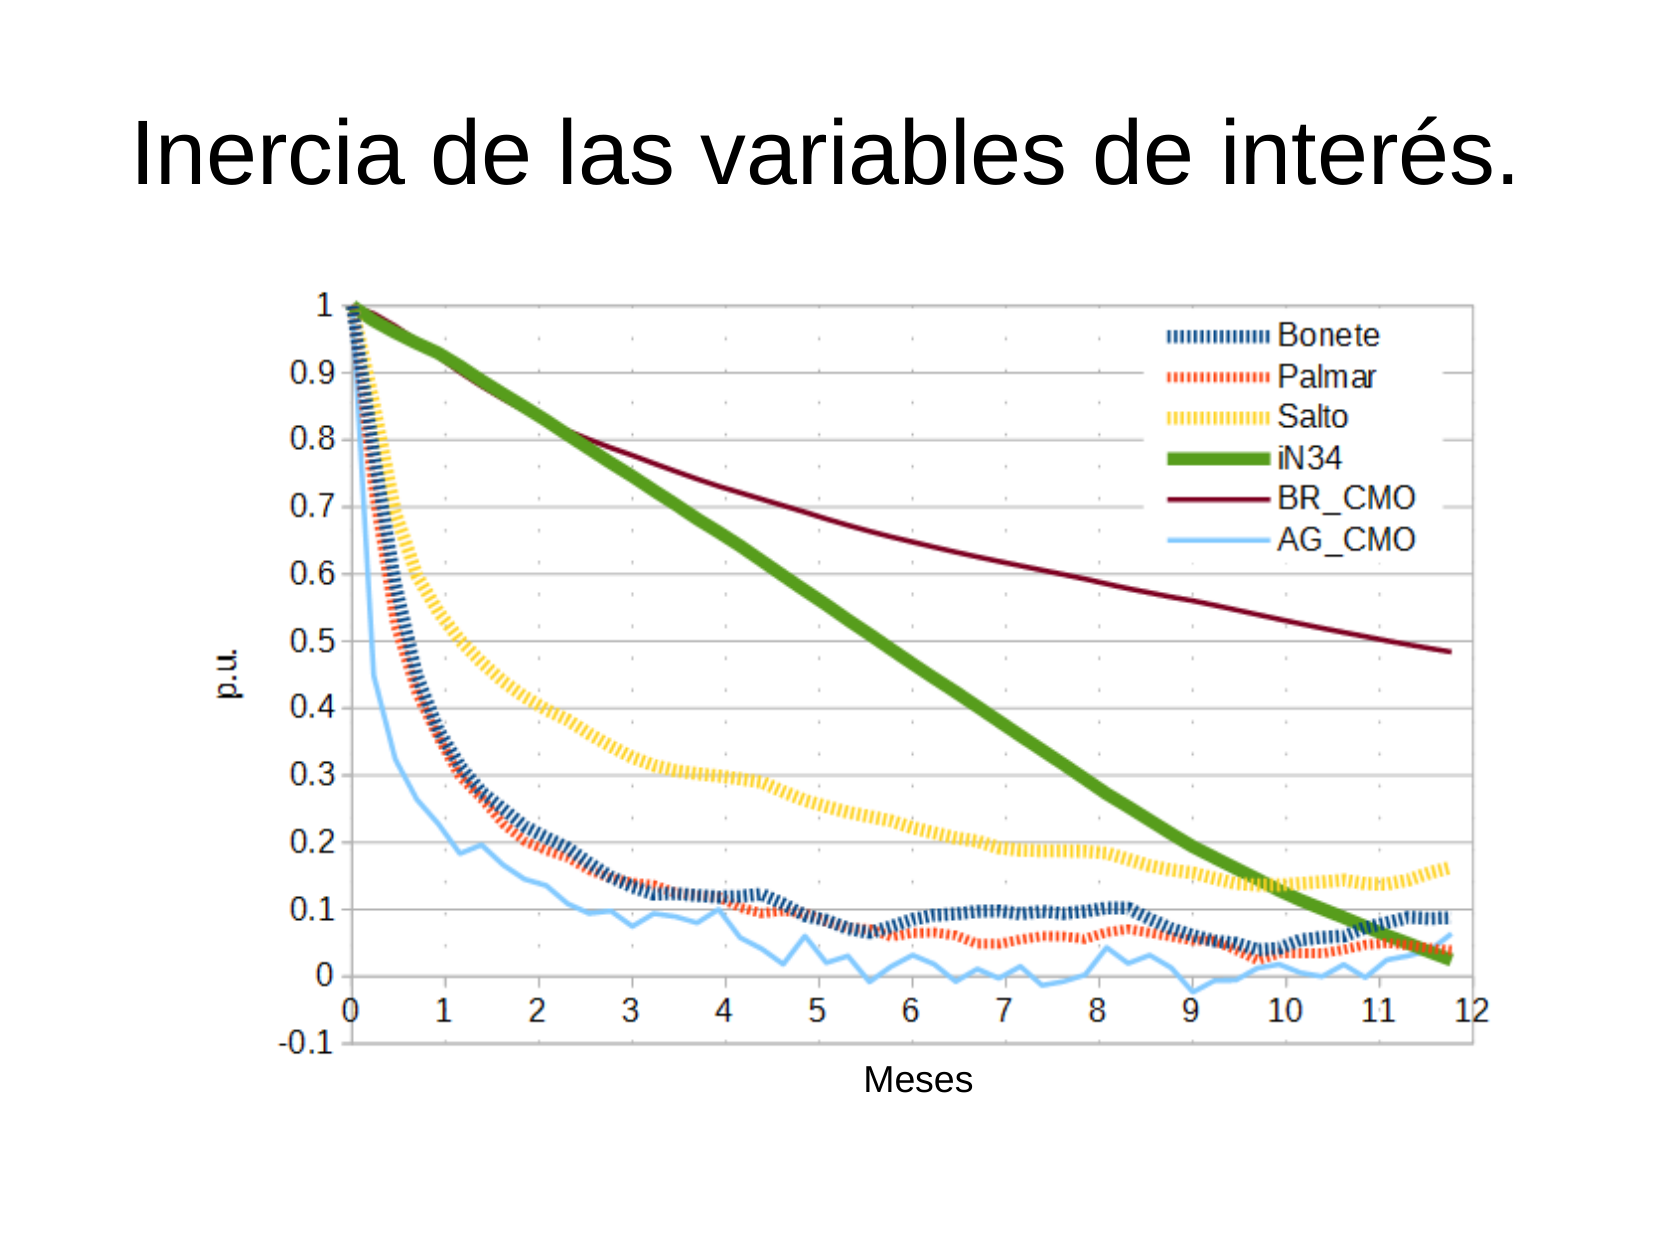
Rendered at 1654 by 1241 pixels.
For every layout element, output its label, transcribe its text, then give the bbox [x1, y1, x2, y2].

title Inercia de las variables de interés. [82, 49, 1571, 257]
picture [177, 271, 1518, 1072]
text_box Meses [848, 1051, 989, 1108]
